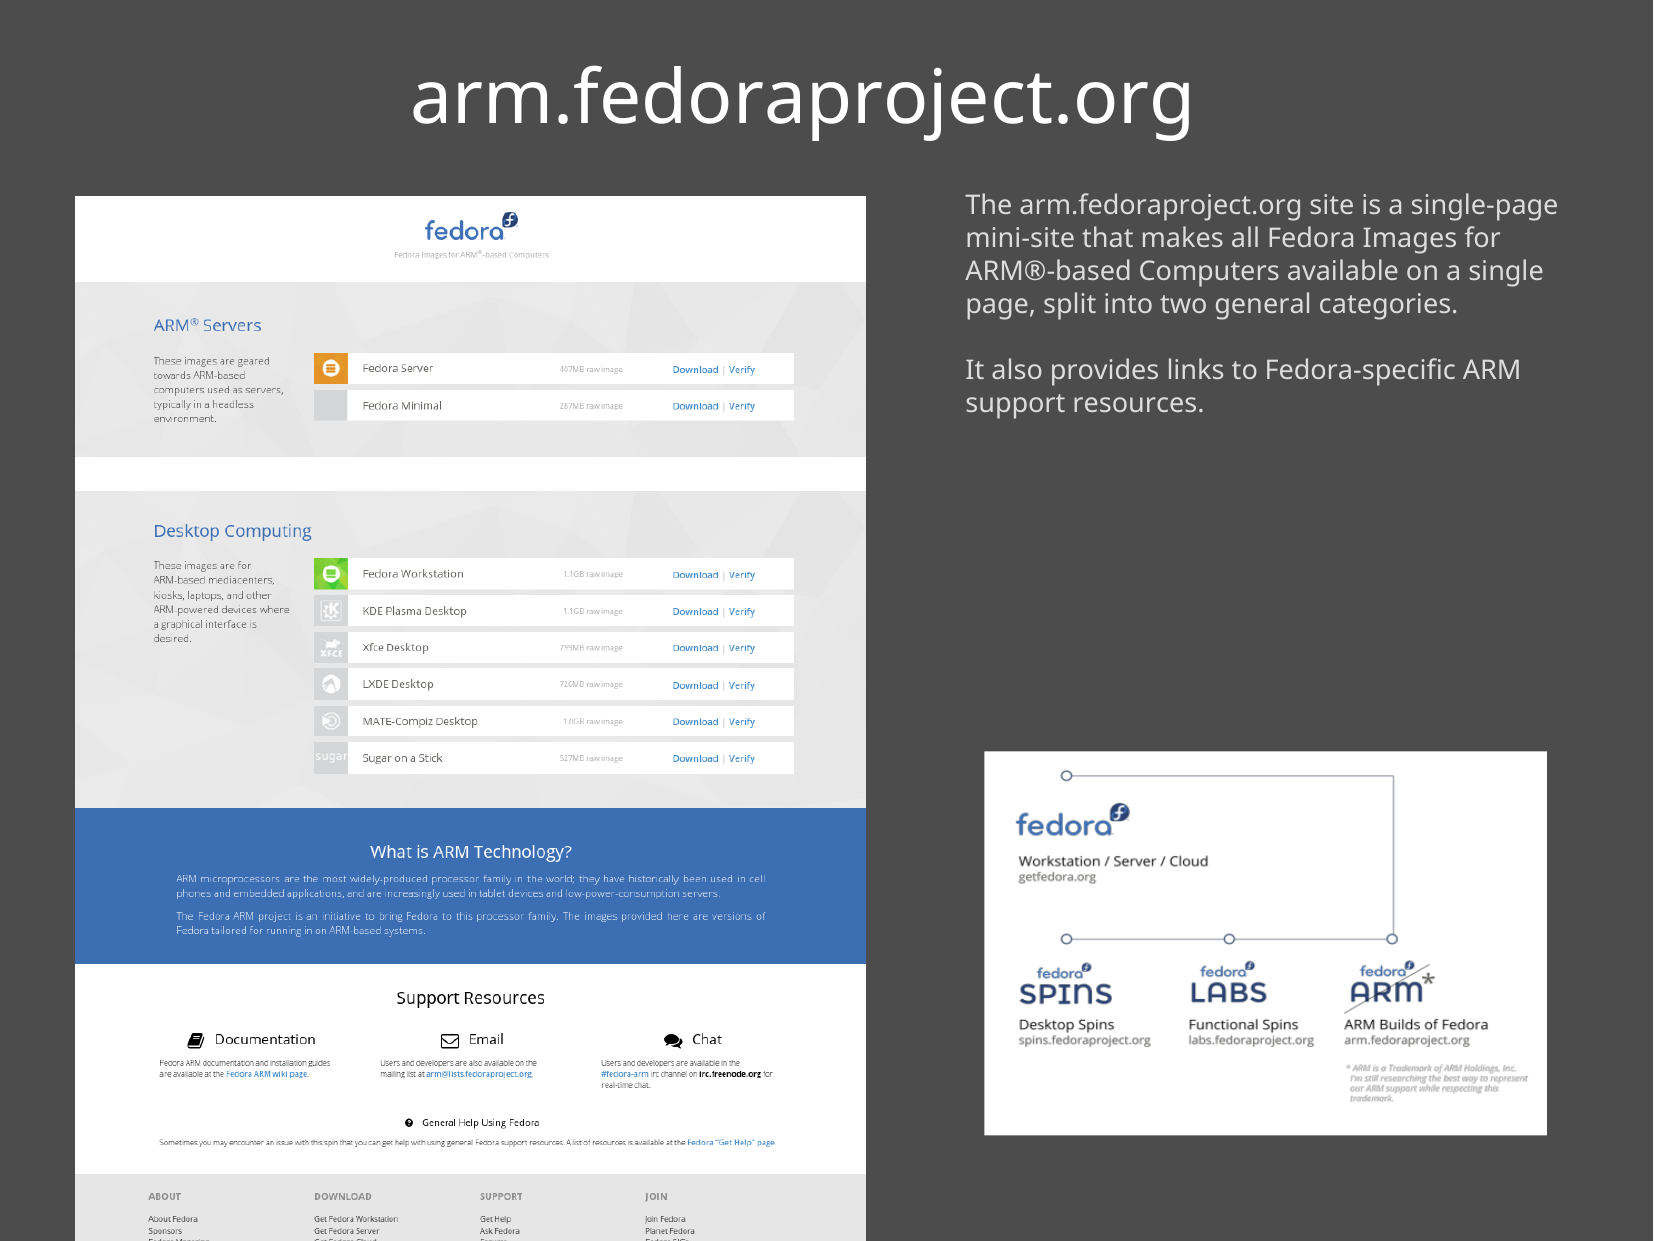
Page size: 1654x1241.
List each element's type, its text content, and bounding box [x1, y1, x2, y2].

picture [75, 196, 866, 1241]
title arm.fedoraproject.org [53, 0, 1554, 233]
text_box [984, 751, 1547, 1136]
title The arm.fedoraproject.org site is a single-page mini-site that makes all Fedora Images for ARM®-based Computers available on a single page, split into two general categories. It also provides links to Fedora-specific ARM support resources. [965, 187, 1590, 421]
picture [994, 750, 1550, 1122]
